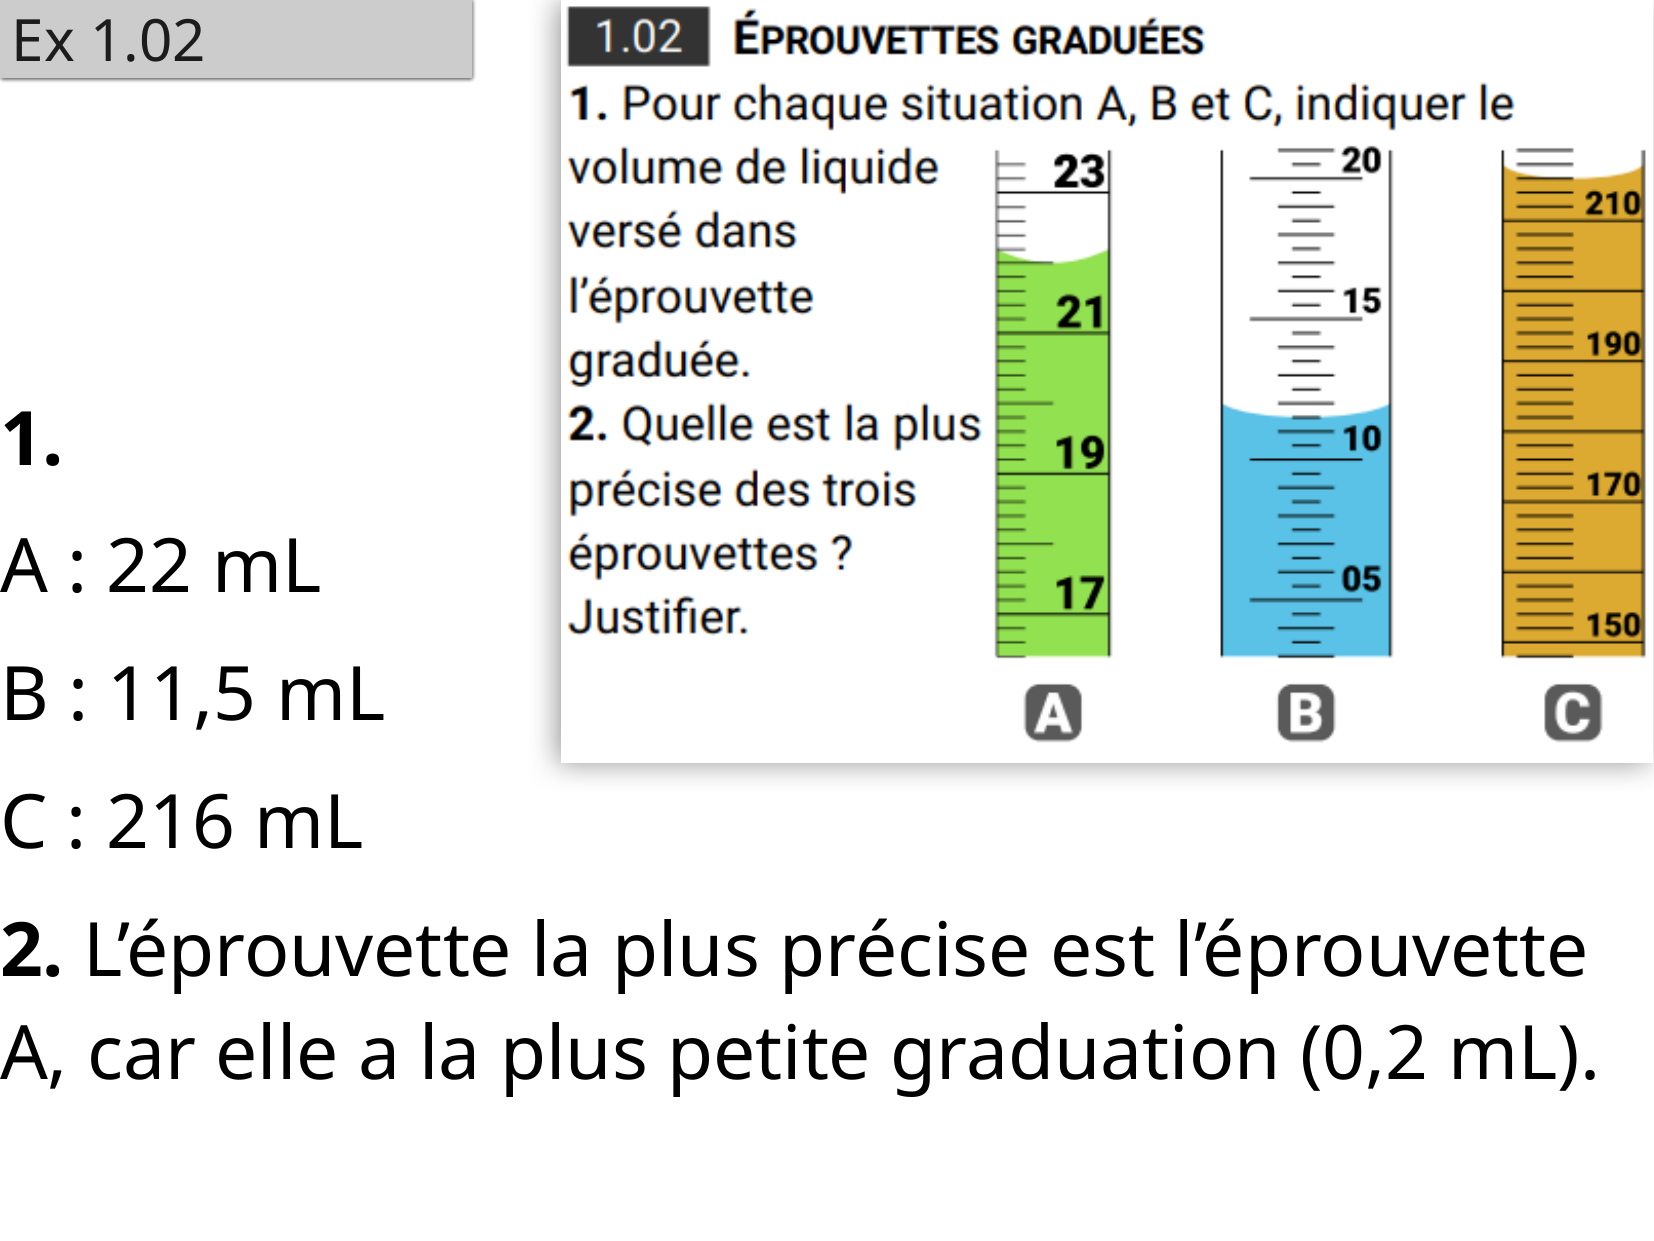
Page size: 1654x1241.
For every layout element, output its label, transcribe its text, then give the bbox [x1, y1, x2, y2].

title Ex 1.02 [0, 0, 473, 78]
list 1. A : 22 mL B : 11,5 mL C : 216 mL 2. L’éprouvette la plus précise est l’éprouvette A, car elle a la plus petite graduation (0,2 mL). [0, 78, 1654, 1241]
picture [561, 0, 1654, 763]
